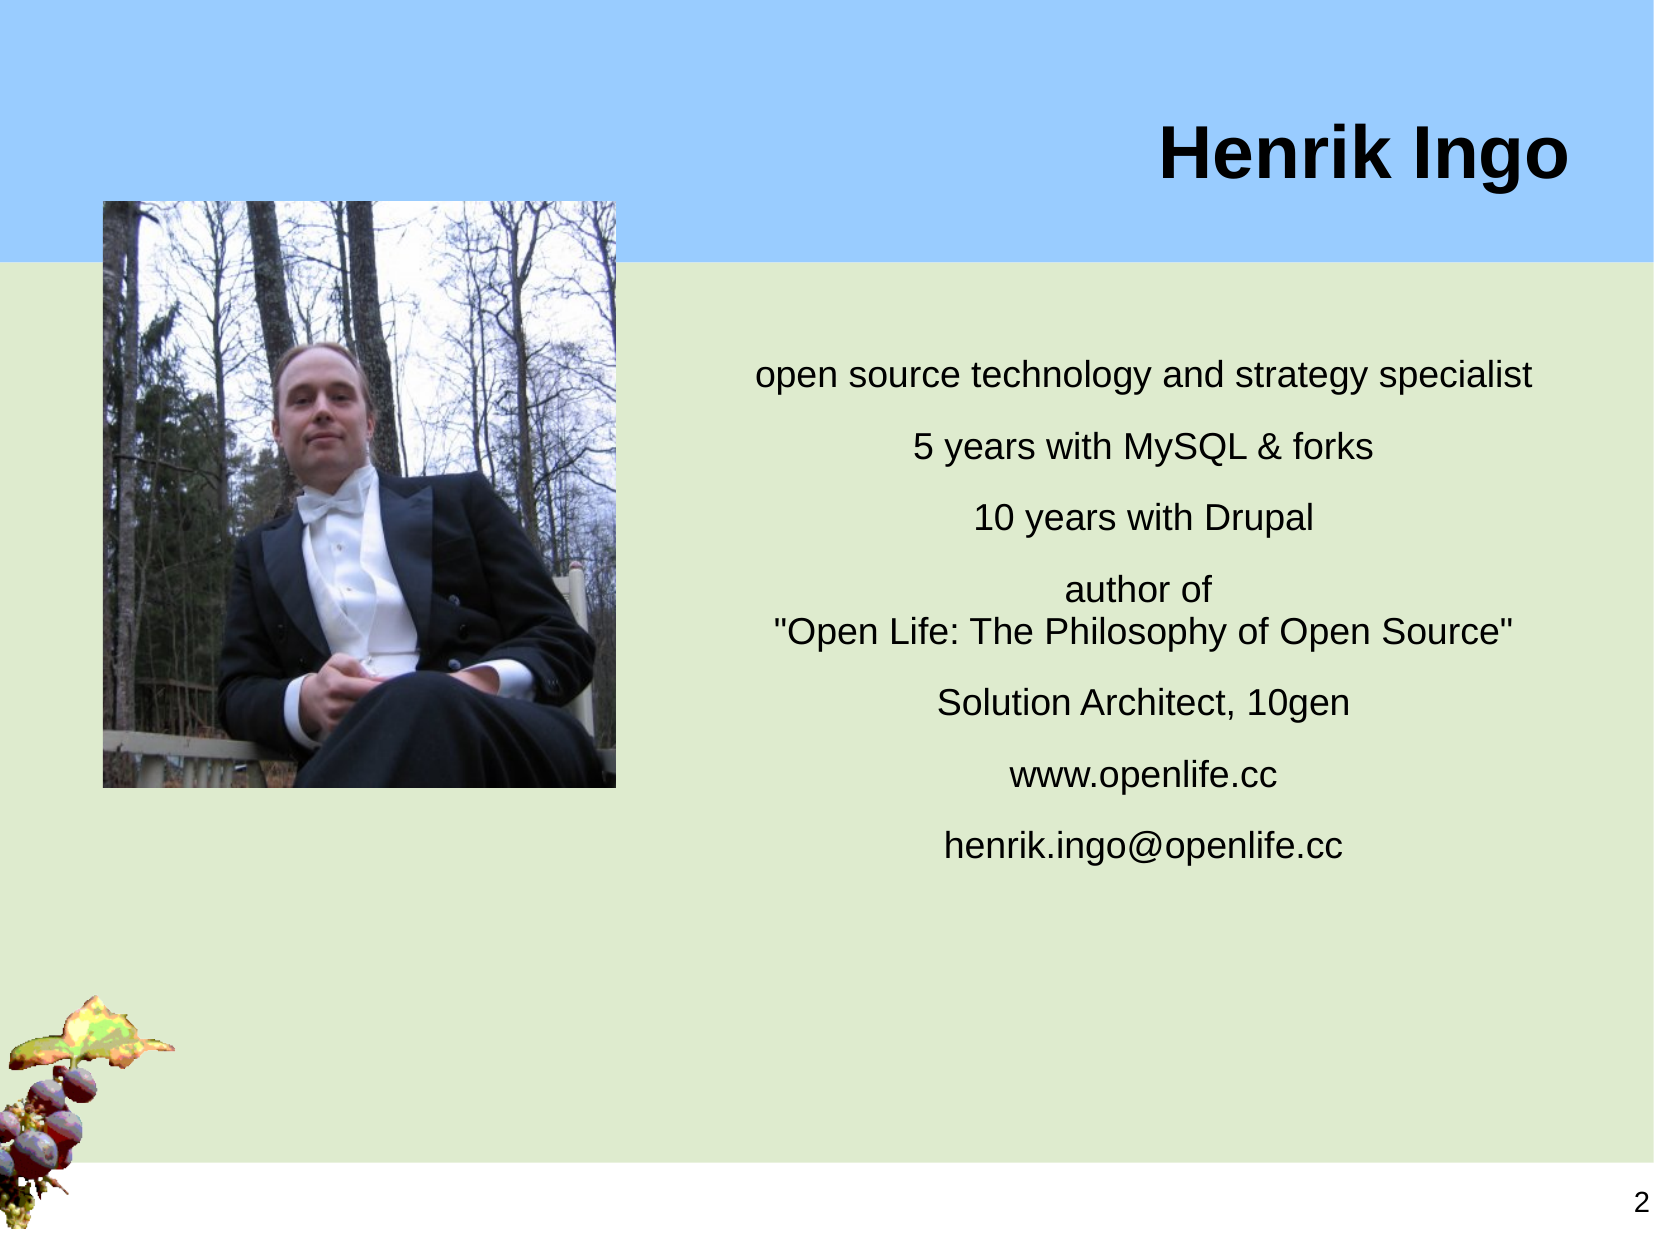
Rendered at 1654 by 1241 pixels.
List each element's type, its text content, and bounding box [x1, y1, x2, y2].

title Henrik Ingo [82, 49, 1571, 257]
list open source technology and strategy specialist 5 years with MySQL & forks 10 years with Drupal author of "Open Life: The Philosophy of Open Source" Solution Architect, 10gen www.openlife.cc henrik.ingo@openlife.cc [750, 353, 1538, 1088]
picture [102, 201, 616, 788]
picture [0, 990, 188, 1229]
